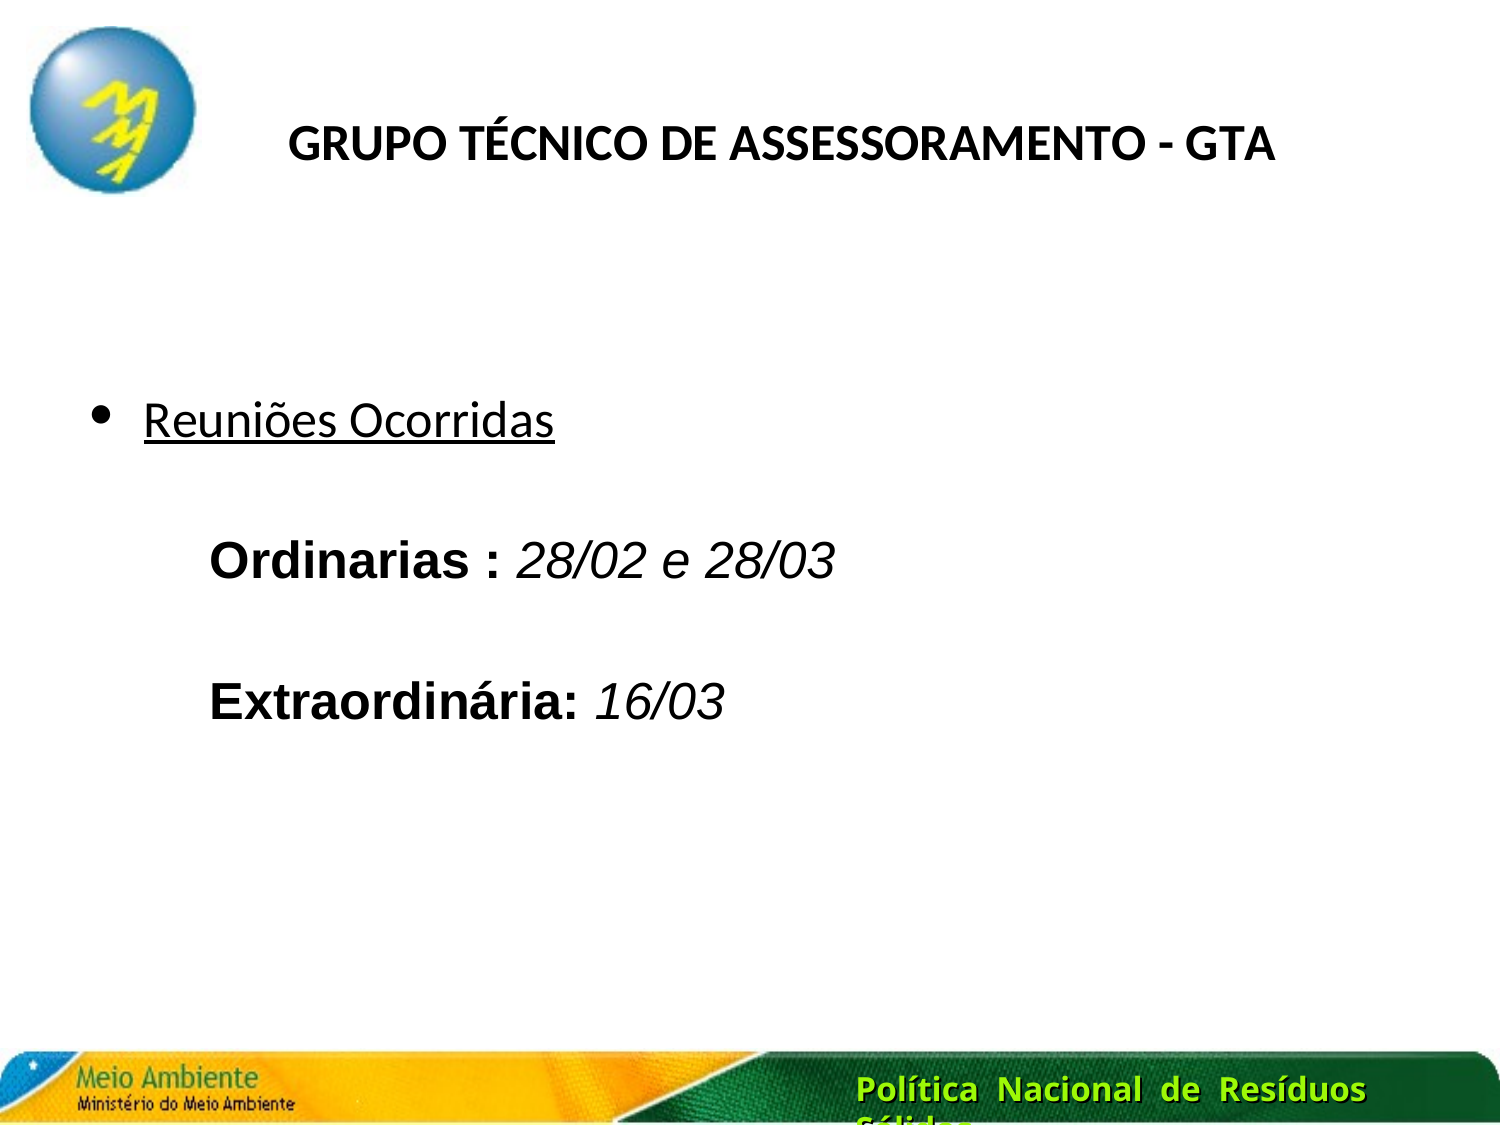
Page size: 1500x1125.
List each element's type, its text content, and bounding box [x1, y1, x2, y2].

picture [0, 1048, 1500, 1125]
picture [29, 1060, 39, 1071]
list Reuniões Ocorridas Ordinarias : 28/02 e 28/03 Extraordinária: 16/03 [88, 383, 1439, 1034]
picture [26, 26, 202, 197]
title GRUPO TÉCNICO DE ASSESSORAMENTO - GTA [206, 39, 1359, 239]
